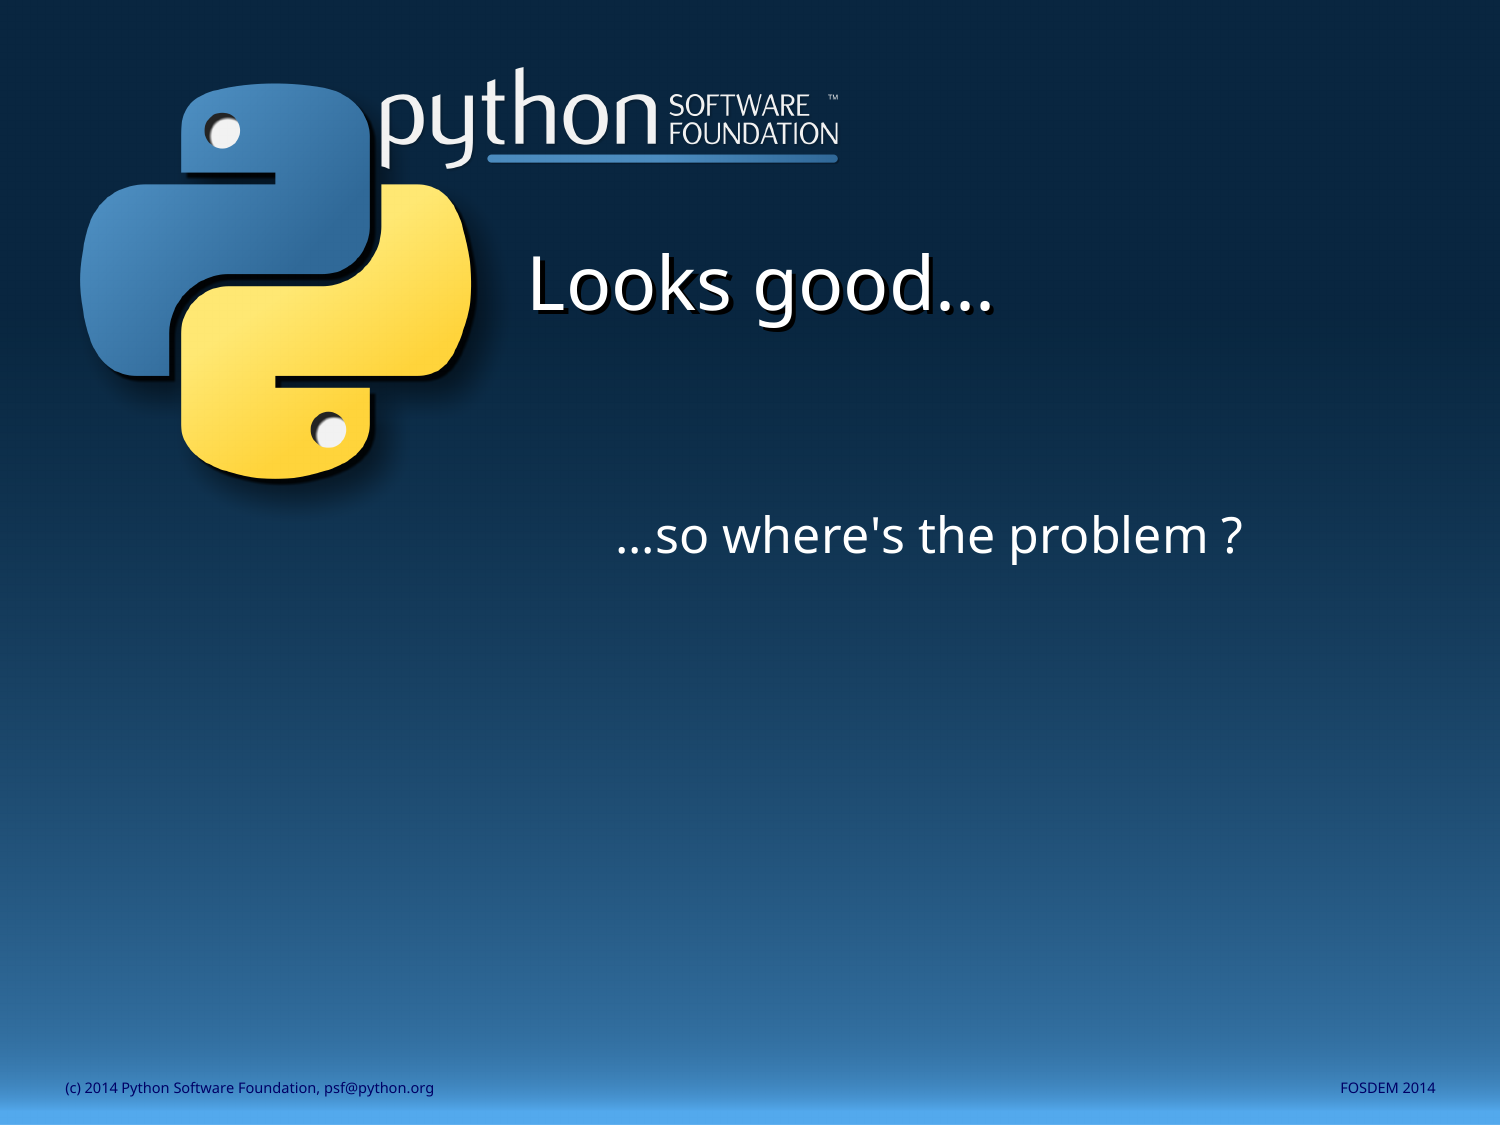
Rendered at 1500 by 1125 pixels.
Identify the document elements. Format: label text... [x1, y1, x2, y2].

list ...so where's the problem ? [544, 392, 1388, 1006]
title Looks good... [512, 185, 1388, 377]
picture [0, 0, 1500, 1125]
